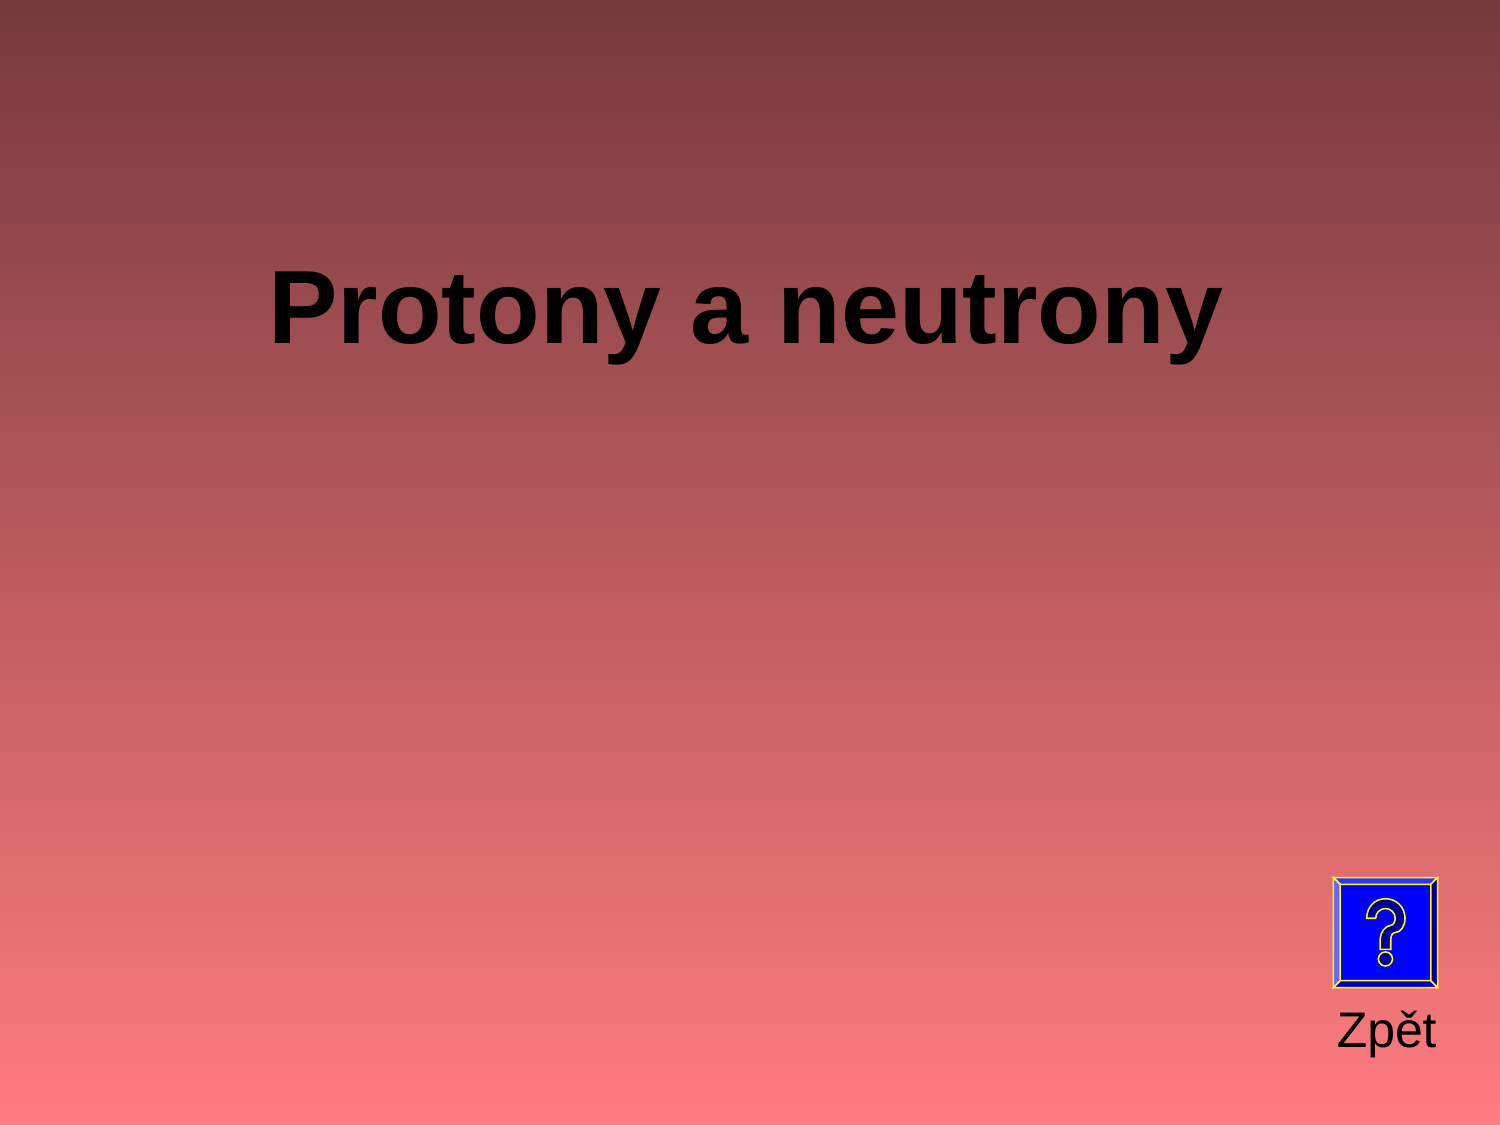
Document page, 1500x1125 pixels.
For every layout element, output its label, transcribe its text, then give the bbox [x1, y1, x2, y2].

text_box Protony a neutrony [55, 231, 1438, 373]
text_box [1334, 877, 1438, 988]
text_box Zpět [1274, 990, 1500, 1066]
